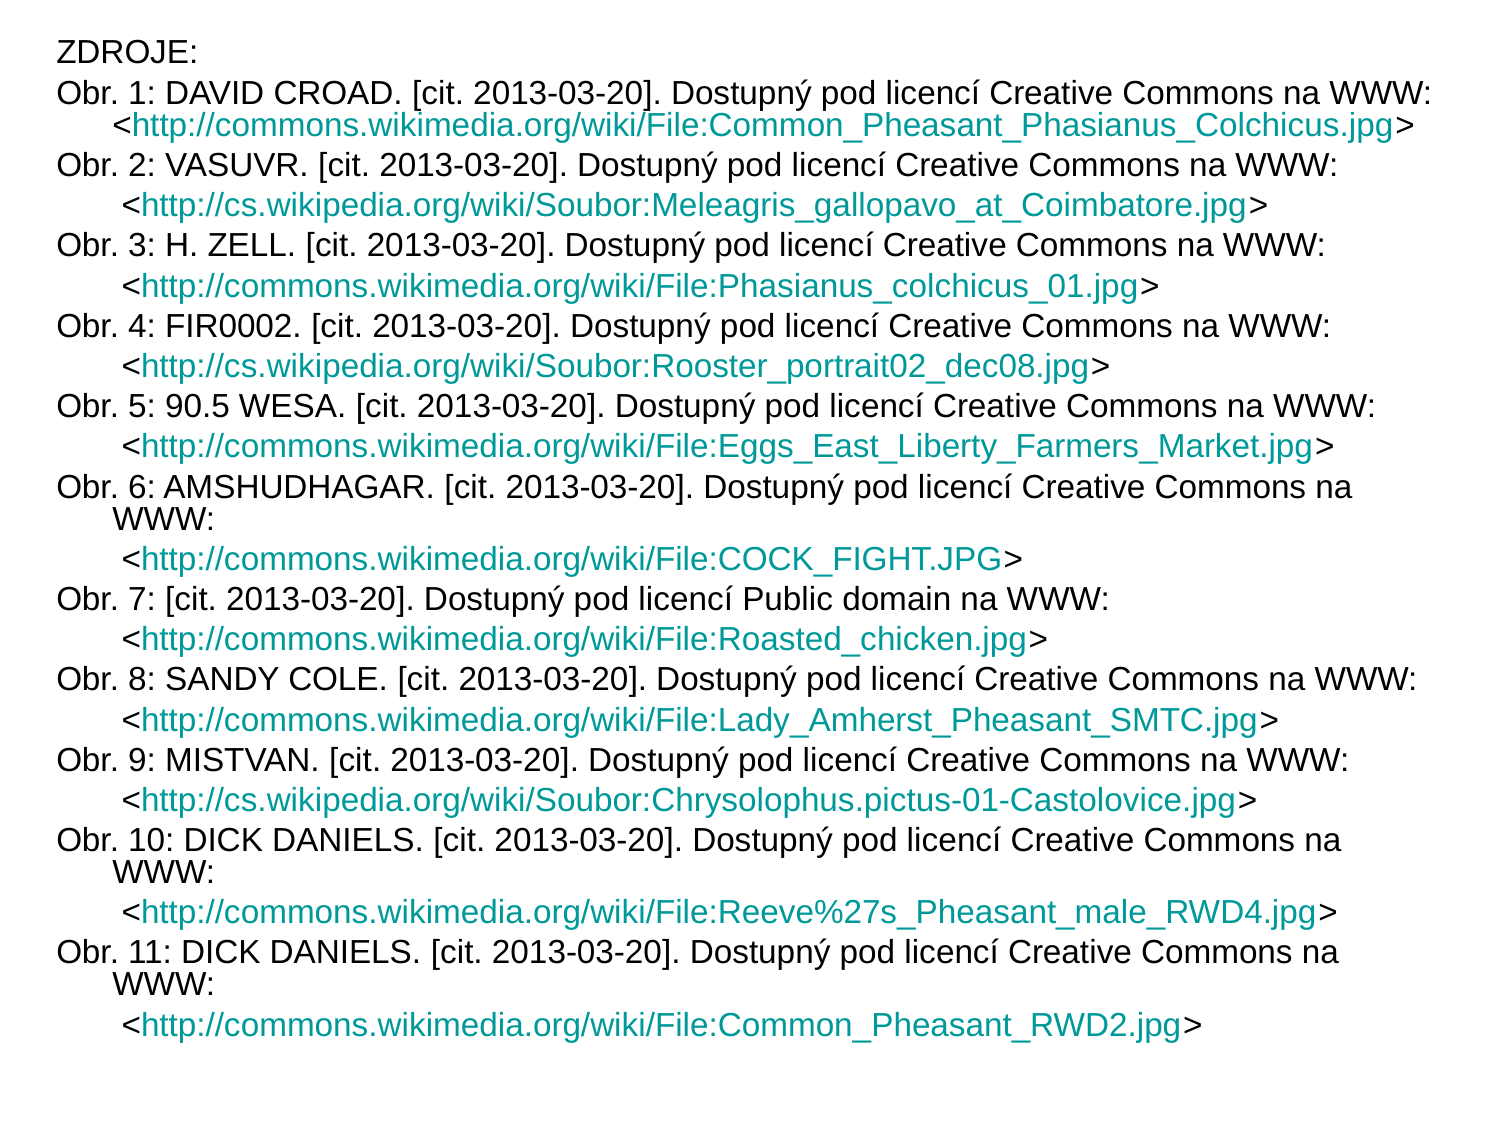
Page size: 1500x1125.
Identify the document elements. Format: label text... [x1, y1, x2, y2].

list ZDROJE: Obr. 1: DAVID CROAD. [cit. 2013-03-20]. Dostupný pod licencí Creative Commons na WWW: <http://commons.wikimedia.org/wiki/File:Common_Pheasant_Phasianus_Colchicus.jpg> Obr. 2: VASUVR. [cit. 2013-03-20]. Dostupný pod licencí Creative Commons na WWW: <http://cs.wikipedia.org/wiki/Soubor:Meleagris_gallopavo_at_Coimbatore.jpg> Obr. 3: H. ZELL. [cit. 2013-03-20]. Dostupný pod licencí Creative Commons na WWW: <http://commons.wikimedia.org/wiki/File:Phasianus_colchicus_01.jpg> Obr. 4: FIR0002. [cit. 2013-03-20]. Dostupný pod licencí Creative Commons na WWW: <http://cs.wikipedia.org/wiki/Soubor:Rooster_portrait02_dec08.jpg> Obr. 5: 90.5 WESA. [cit. 2013-03-20]. Dostupný pod licencí Creative Commons na WWW: <http://commons.wikimedia.org/wiki/File:Eggs_East_Liberty_Farmers_Market.jpg> Obr. 6: AMSHUDHAGAR. [cit. 2013-03-20]. Dostupný pod licencí Creative Commons na WWW: <http://commons.wikimedia.org/wiki/File:COCK_FIGHT.JPG> Obr. 7: [cit. 2013-03-20]. Dostupný pod licencí Public domain na WWW: <http://commons.wikimedia.org/wiki/File:Roasted_chicken.jpg> Obr. 8: SANDY COLE. [cit. 2013-03-20]. Dostupný pod licencí Creative Commons na WWW: <http://commons.wikimedia.org/wiki/File:Lady_Amherst_Pheasant_SMTC.jpg> Obr. 9: MISTVAN. [cit. 2013-03-20]. Dostupný pod licencí Creative Commons na WWW: <http://cs.wikipedia.org/wiki/Soubor:Chrysolophus.pictus-01-Castolovice.jpg> Obr. 10: DICK DANIELS. [cit. 2013-03-20]. Dostupný pod licencí Creative Commons na WWW: <http://commons.wikimedia.org/wiki/File:Reeve%27s_Pheasant_male_RWD4.jpg> Obr. 11: DICK DANIELS. [cit. 2013-03-20]. Dostupný pod licencí Creative Commons na WWW: <http://commons.wikimedia.org/wiki/File:Common_Pheasant_RWD2.jpg> [41, 31, 1459, 1095]
